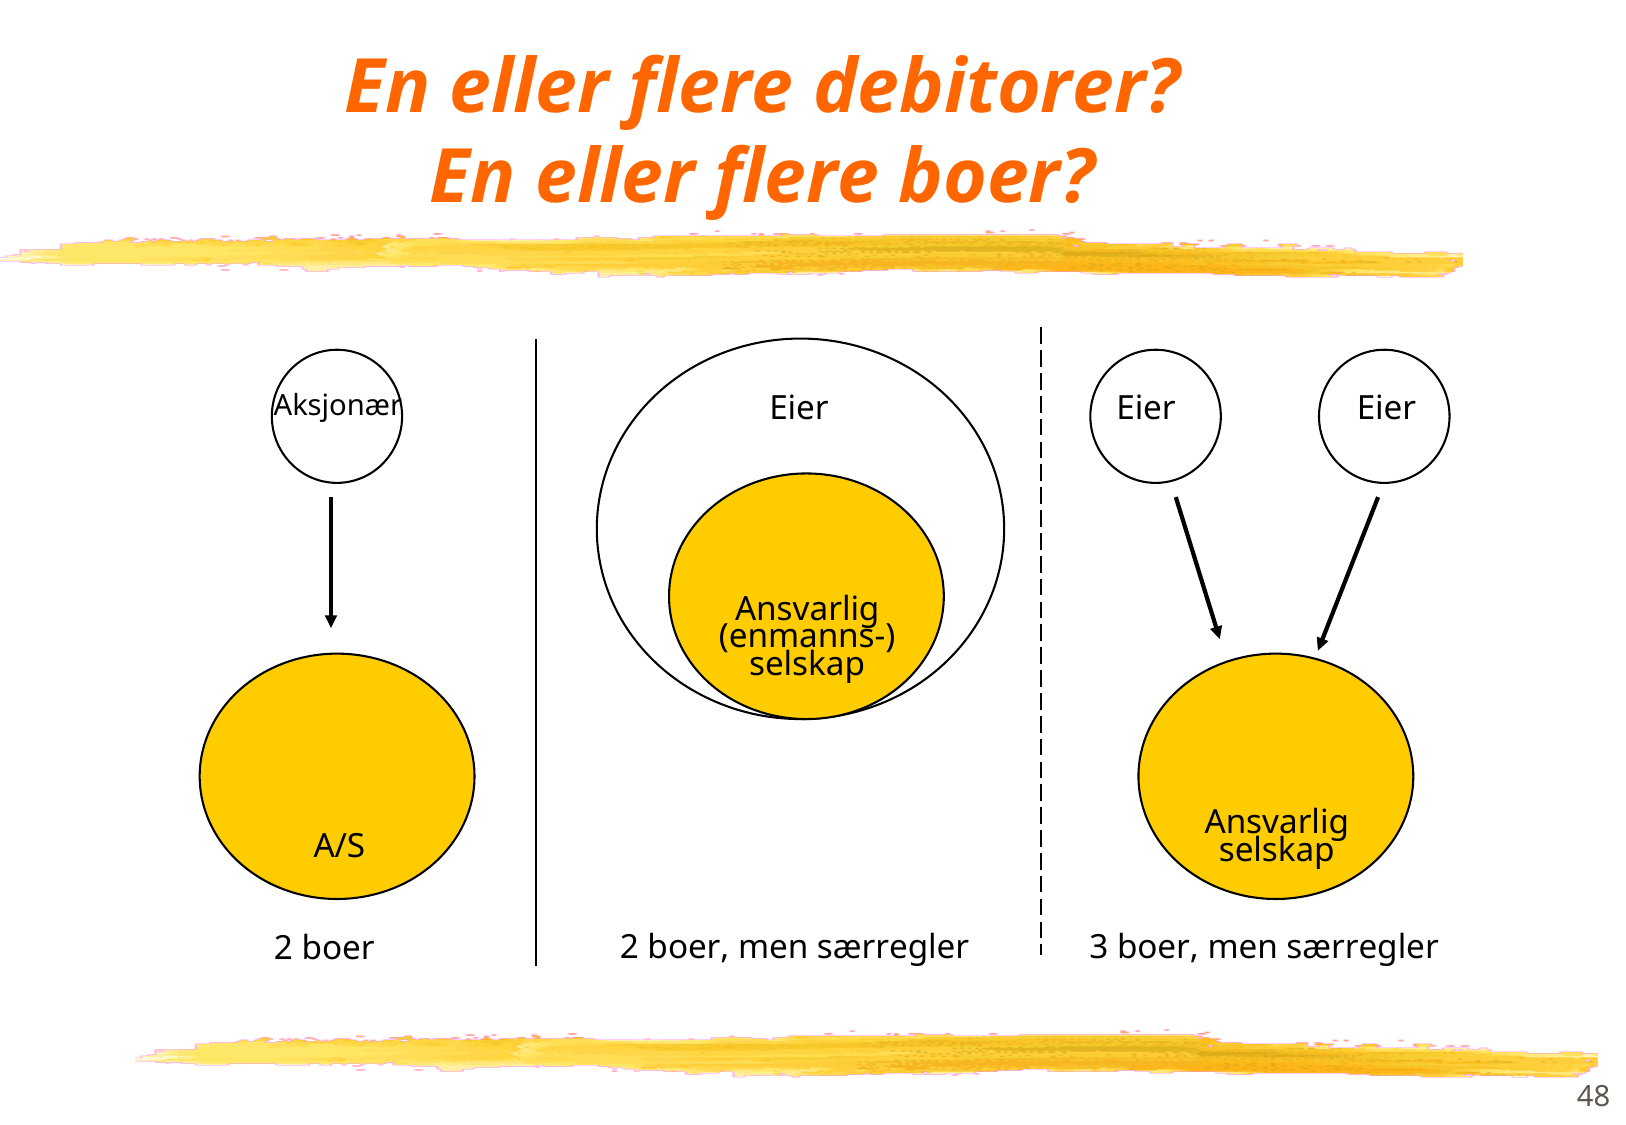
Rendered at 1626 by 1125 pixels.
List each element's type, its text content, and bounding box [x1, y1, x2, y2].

text_box Eier [1343, 379, 1431, 433]
text_box 3 boer, men særregler [1075, 918, 1486, 973]
title En eller flere debitorer? En eller flere boer? [72, 29, 1454, 225]
text_box Ansvarlig selskap [1190, 804, 1363, 875]
text_box [596, 338, 1005, 720]
text_box A/S [300, 817, 379, 872]
text_box Eier [755, 379, 843, 434]
text_box Ansvarlig (enmanns-) selskap [705, 590, 910, 689]
list [81, 309, 1535, 1001]
text_box Aksjonær [260, 379, 416, 429]
text_box 2 boer, men særregler [606, 918, 1025, 973]
text_box 2 boer [260, 919, 389, 973]
picture [135, 1024, 1598, 1088]
text_box [1138, 653, 1414, 873]
picture [0, 224, 1463, 288]
text_box <number> [1516, 1050, 1626, 1125]
text_box [1194, 875, 1358, 899]
text_box Eier [1102, 379, 1190, 433]
